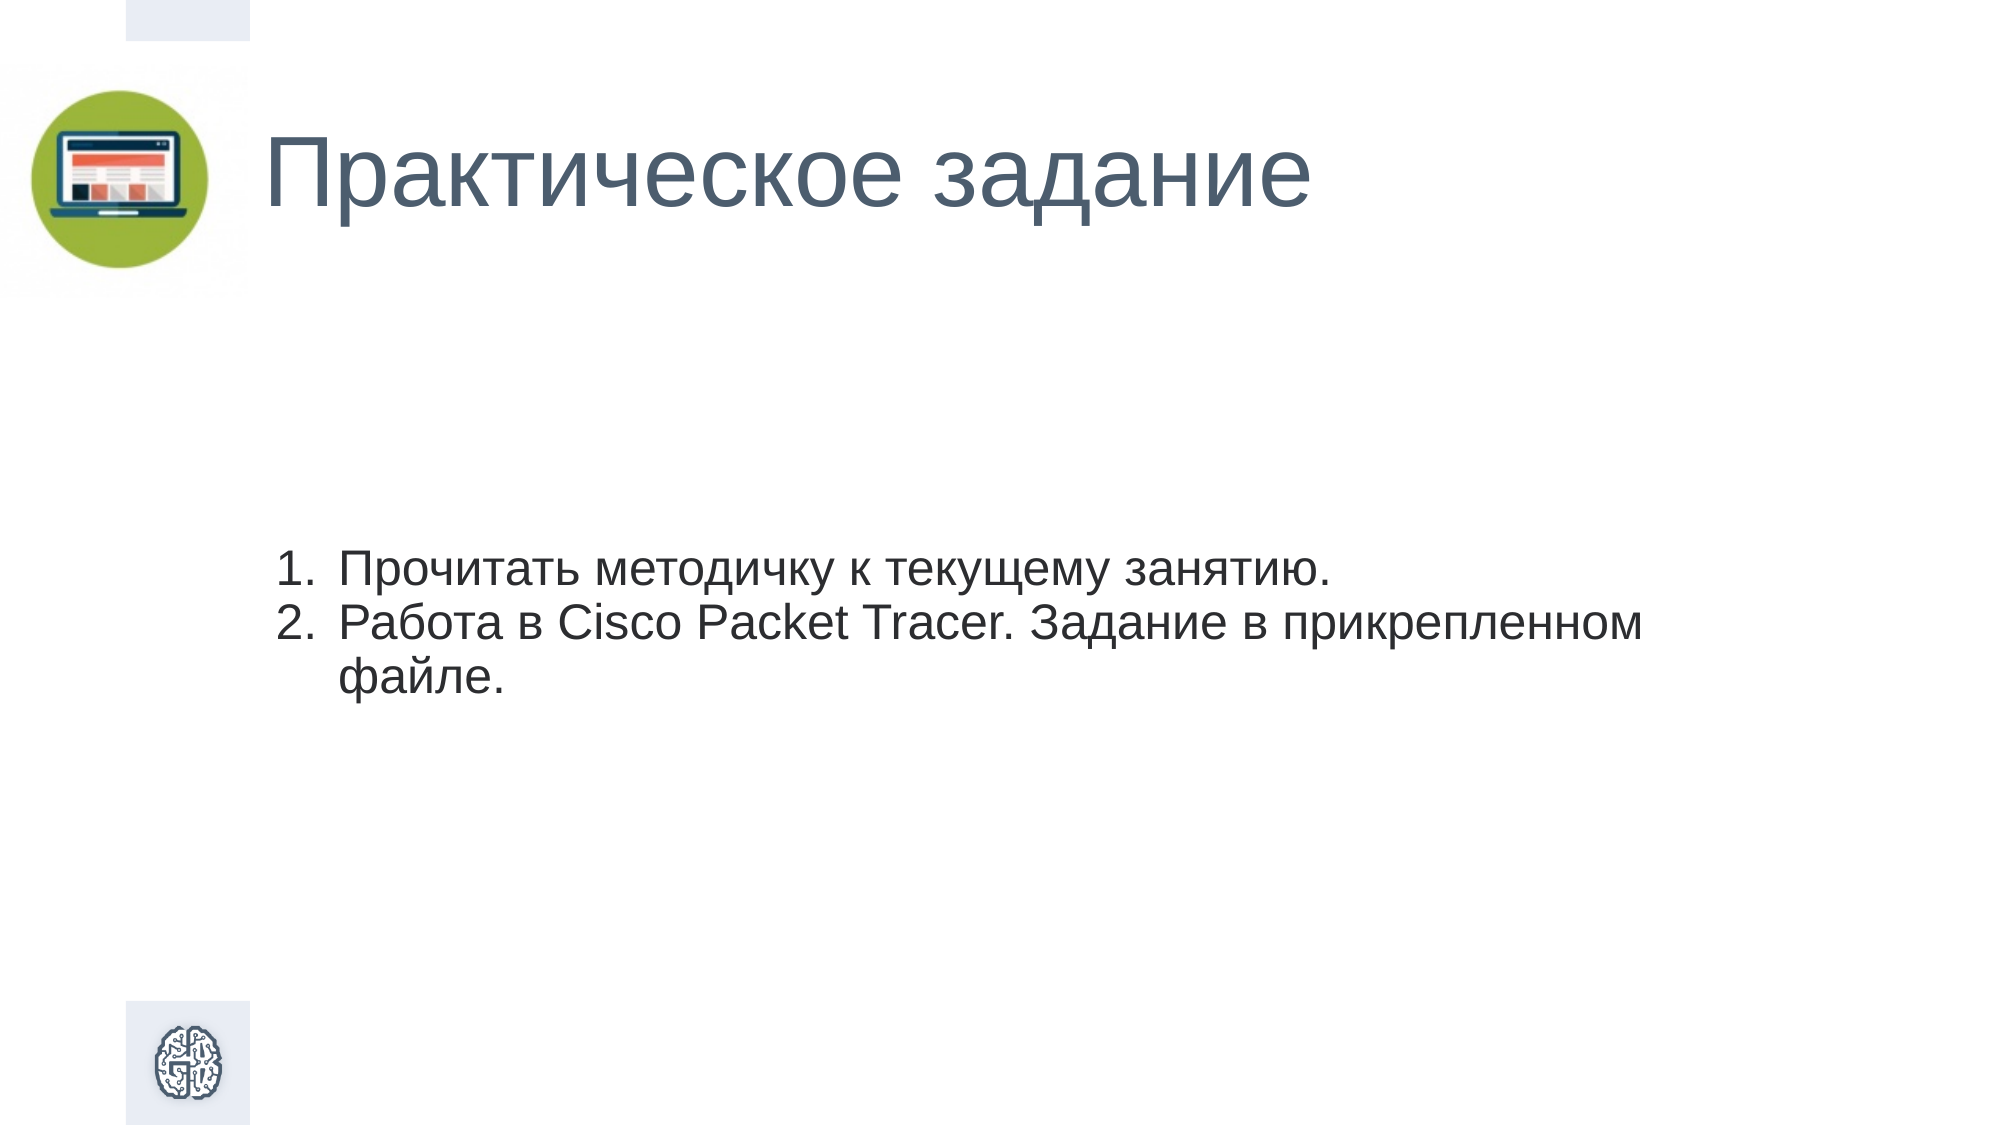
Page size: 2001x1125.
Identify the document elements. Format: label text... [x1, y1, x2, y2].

list Прочитать методичку к текущему занятию. Работа в Cisco Packet Tracer. Задание в прикрепленном файле. [248, 368, 1752, 878]
picture [0, 64, 248, 298]
picture [144, 1016, 232, 1110]
title Практическое задание [248, 49, 1752, 298]
